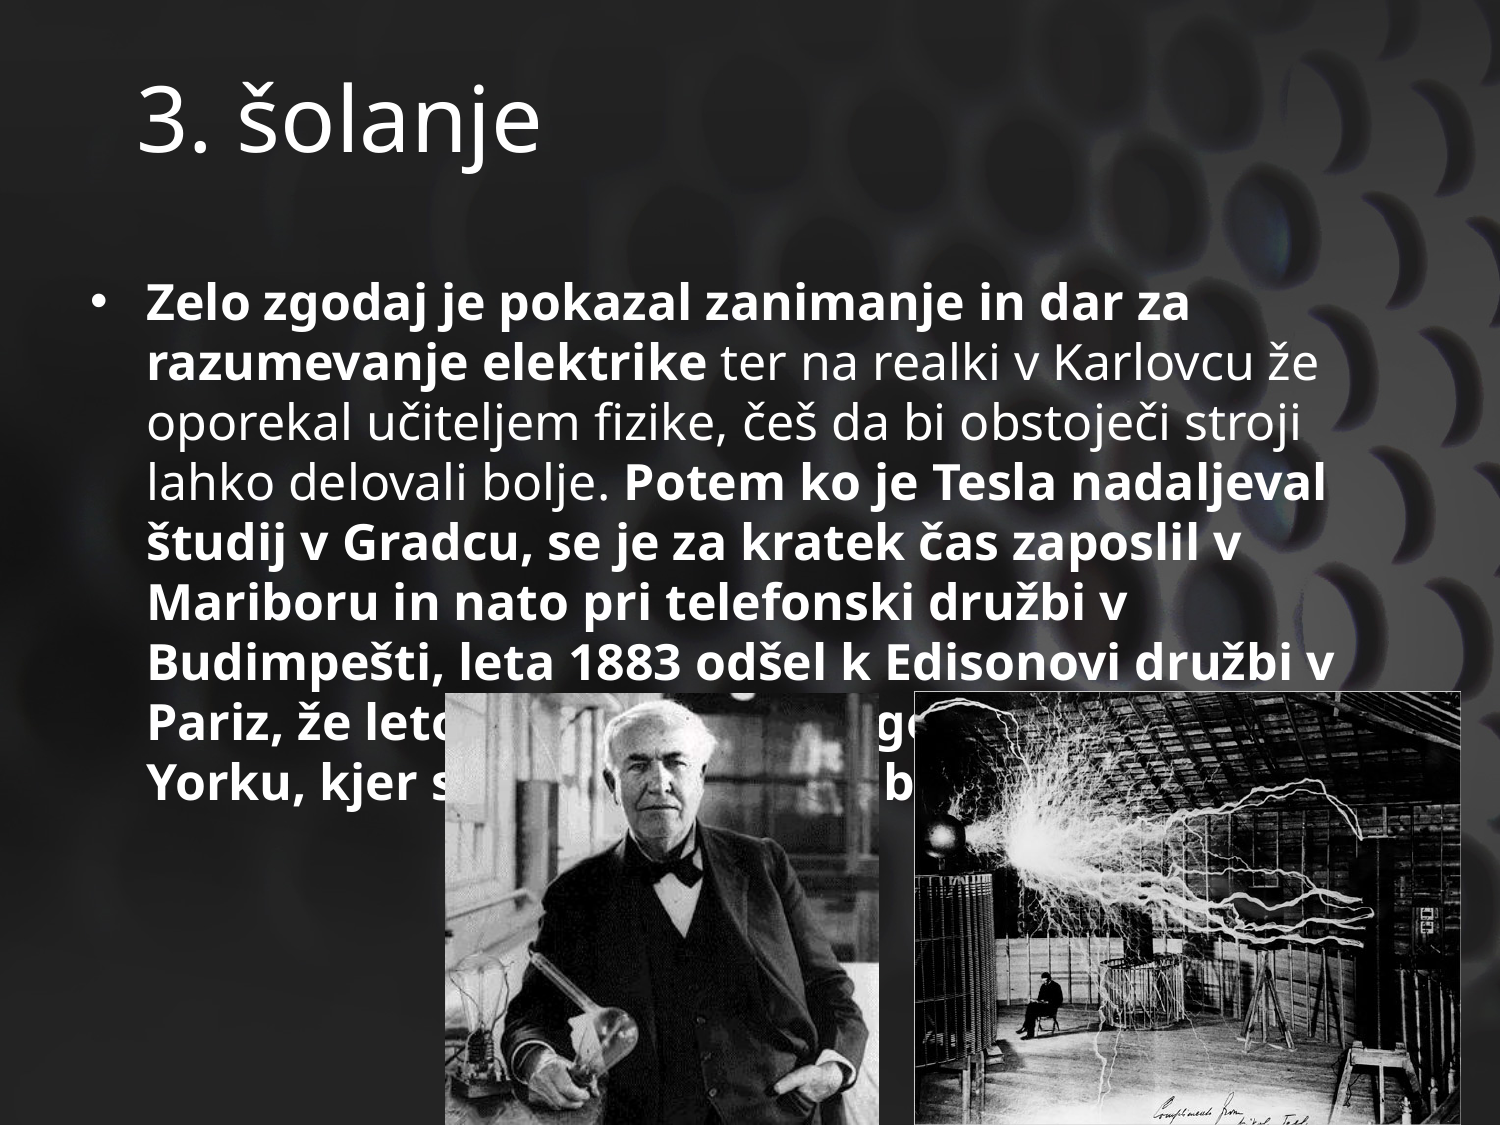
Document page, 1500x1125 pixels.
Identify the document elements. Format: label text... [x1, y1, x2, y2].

picture [0, 0, 1500, 1125]
title 3. šolanje [0, 0, 1090, 233]
list Zelo zgodaj je pokazal zanimanje in dar za razumevanje elektrike ter na realki v Karlovcu že oporekal učiteljem fizike, češ da bi obstoječi stroji lahko delovali bolje. Potem ko je Tesla nadaljeval študij v Gradcu, se je za kratek čas zaposlil v Mariboru in nato pri telefonski družbi v Budimpešti, leta 1883 odšel k Edisonovi družbi v Pariz, že leto kasneje pa v njegovo centralo v New Yorku, kjer si je zgradil svoj laboratorij. [75, 262, 1425, 1005]
